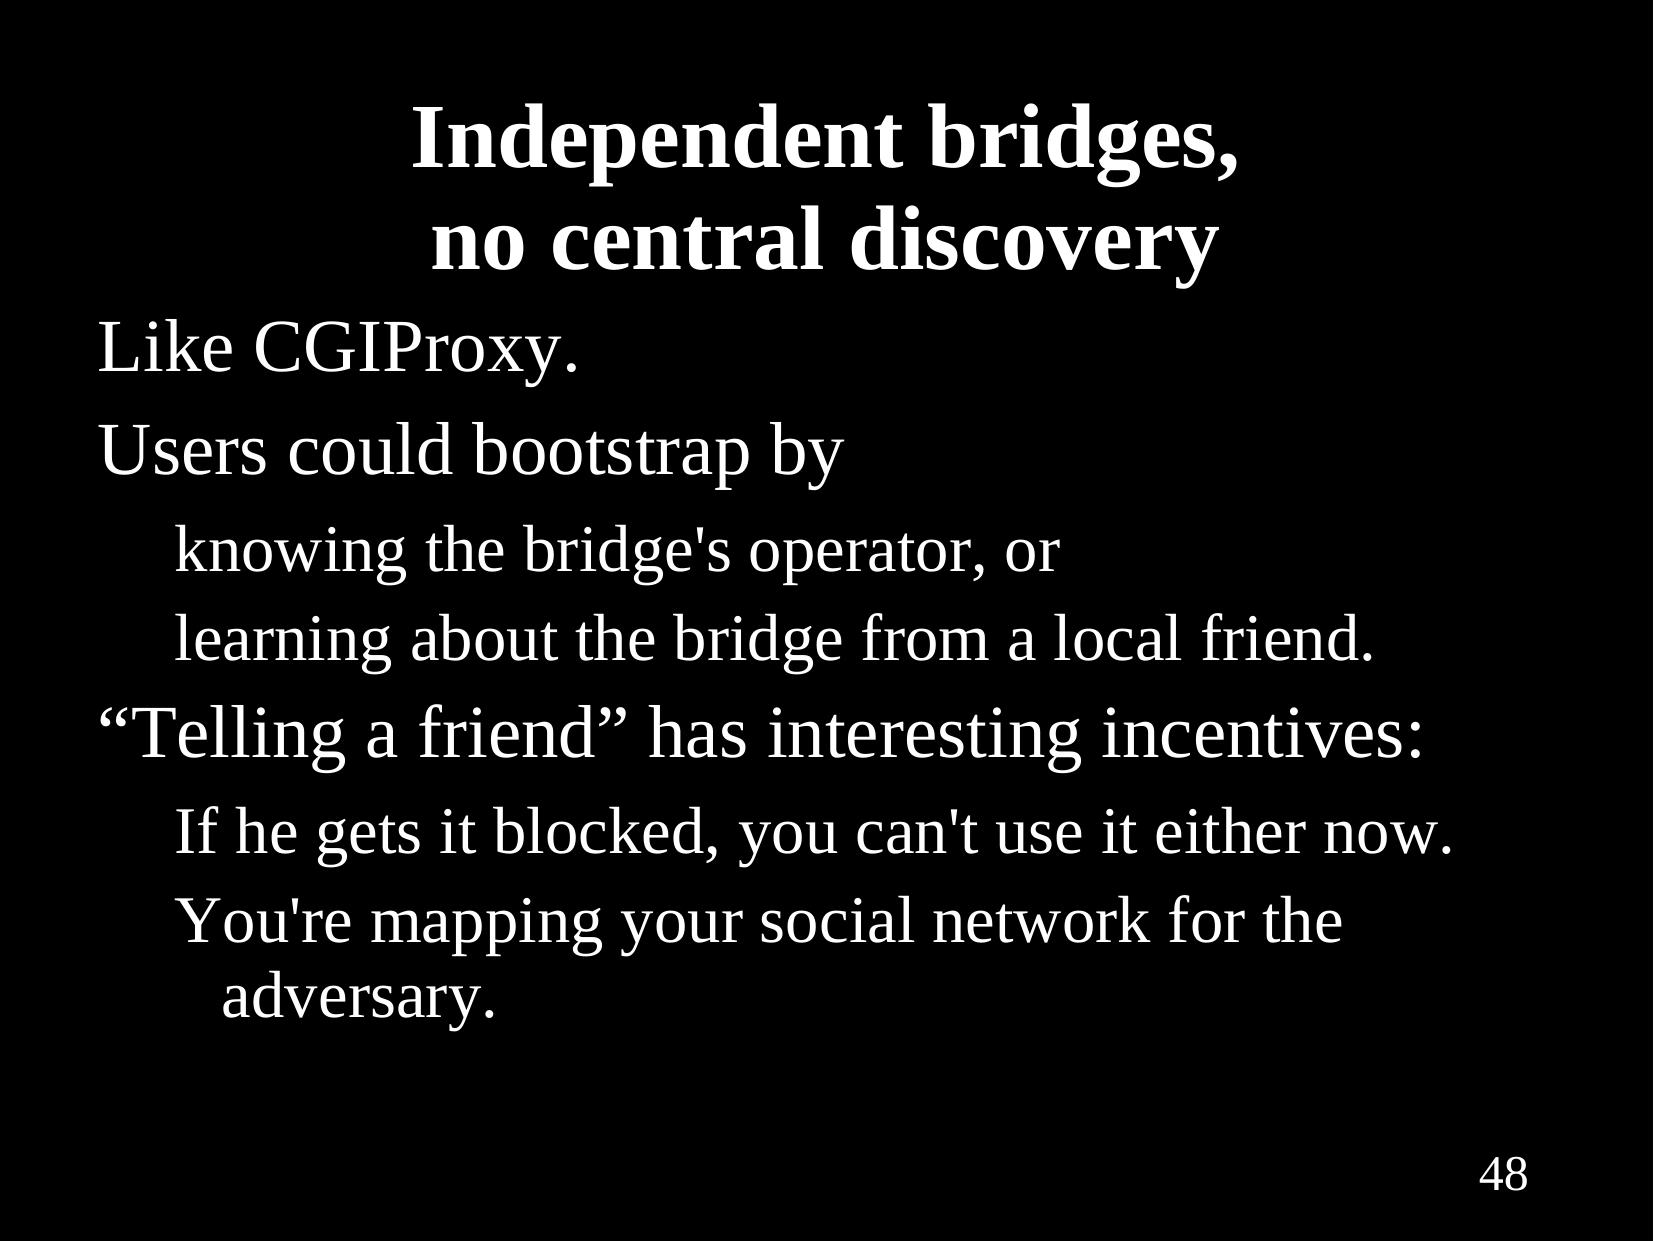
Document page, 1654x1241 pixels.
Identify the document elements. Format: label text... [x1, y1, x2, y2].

title Independent bridges, no central discovery [120, 49, 1532, 304]
list Like CGIProxy. Users could bootstrap by knowing the bridge's operator, or learning about the bridge from a local friend. “Telling a friend” has interesting incentives: If he gets it blocked, you can't use it either now. You're mapping your social network for the adversary. [80, 304, 1571, 1094]
